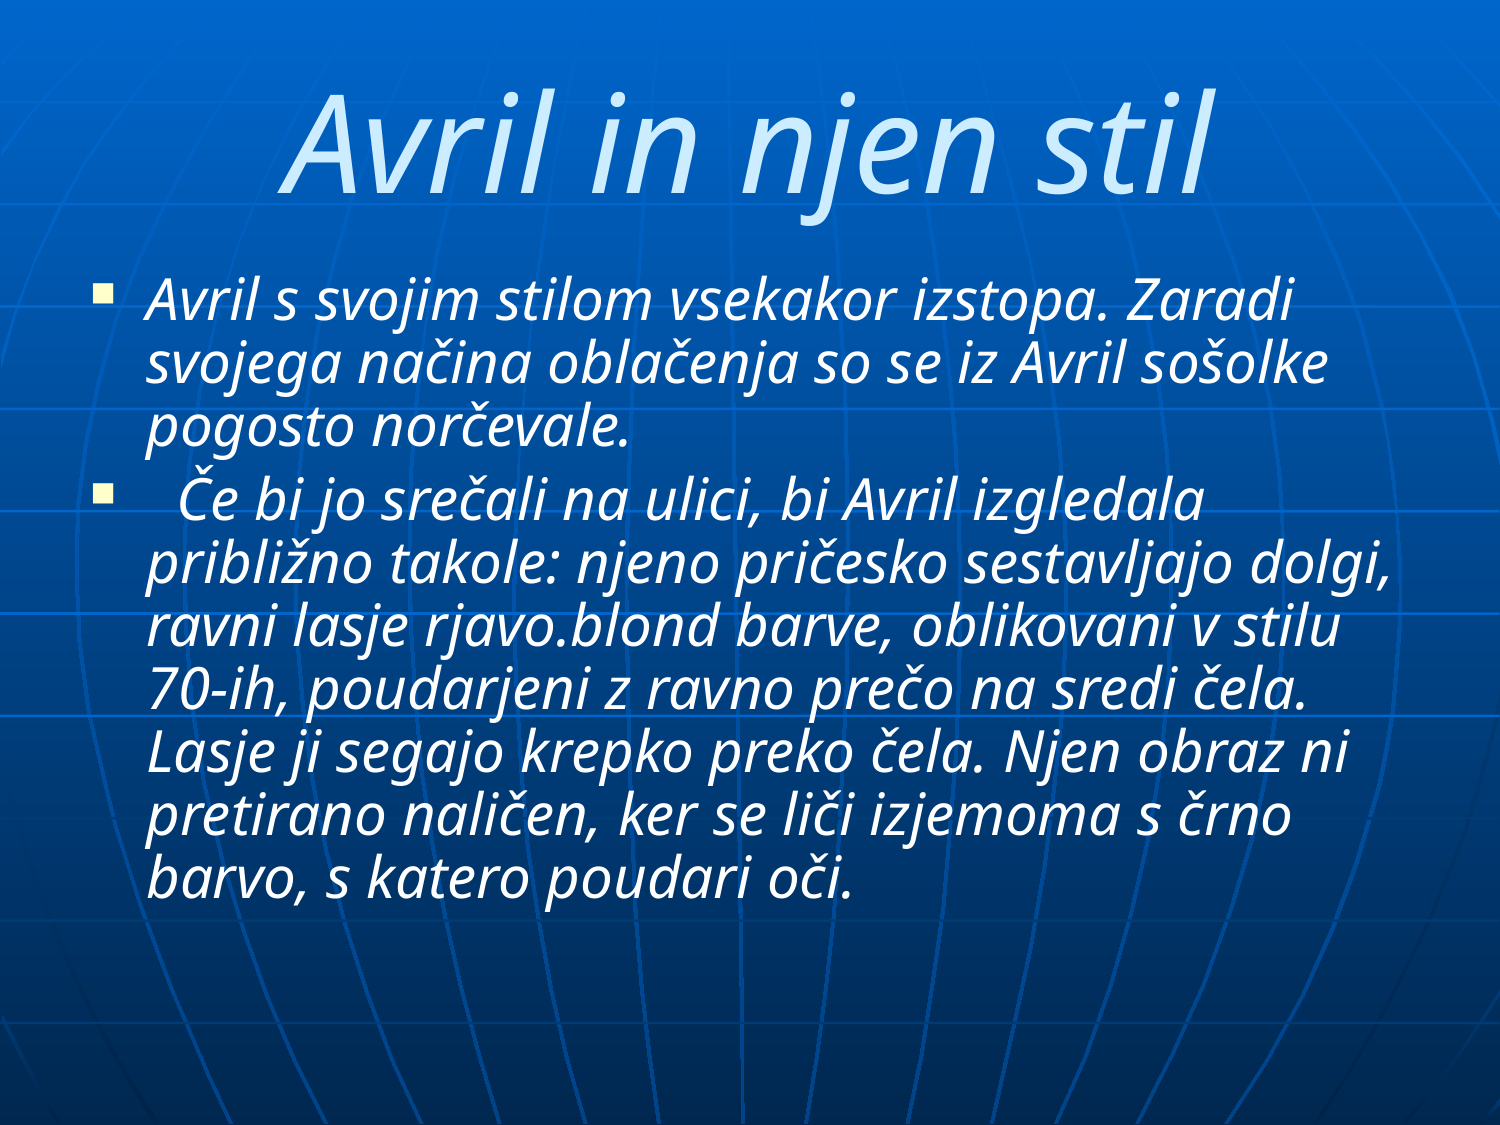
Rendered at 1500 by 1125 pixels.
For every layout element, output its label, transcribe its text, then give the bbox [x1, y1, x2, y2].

list Avril s svojim stilom vsekakor izstopa. Zaradi svojega načina oblačenja so se iz Avril sošolke pogosto norčevale. Če bi jo srečali na ulici, bi Avril izgledala približno takole: njeno pričesko sestavljajo dolgi, ravni lasje rjavo.blond barve, oblikovani v stilu 70-ih, poudarjeni z ravno prečo na sredi čela. Lasje ji segajo krepko preko čela. Njen obraz ni pretirano naličen, ker se liči izjemoma s črno barvo, s katero poudari oči. [75, 262, 1425, 1006]
title Avril in njen stil [75, 45, 1425, 233]
